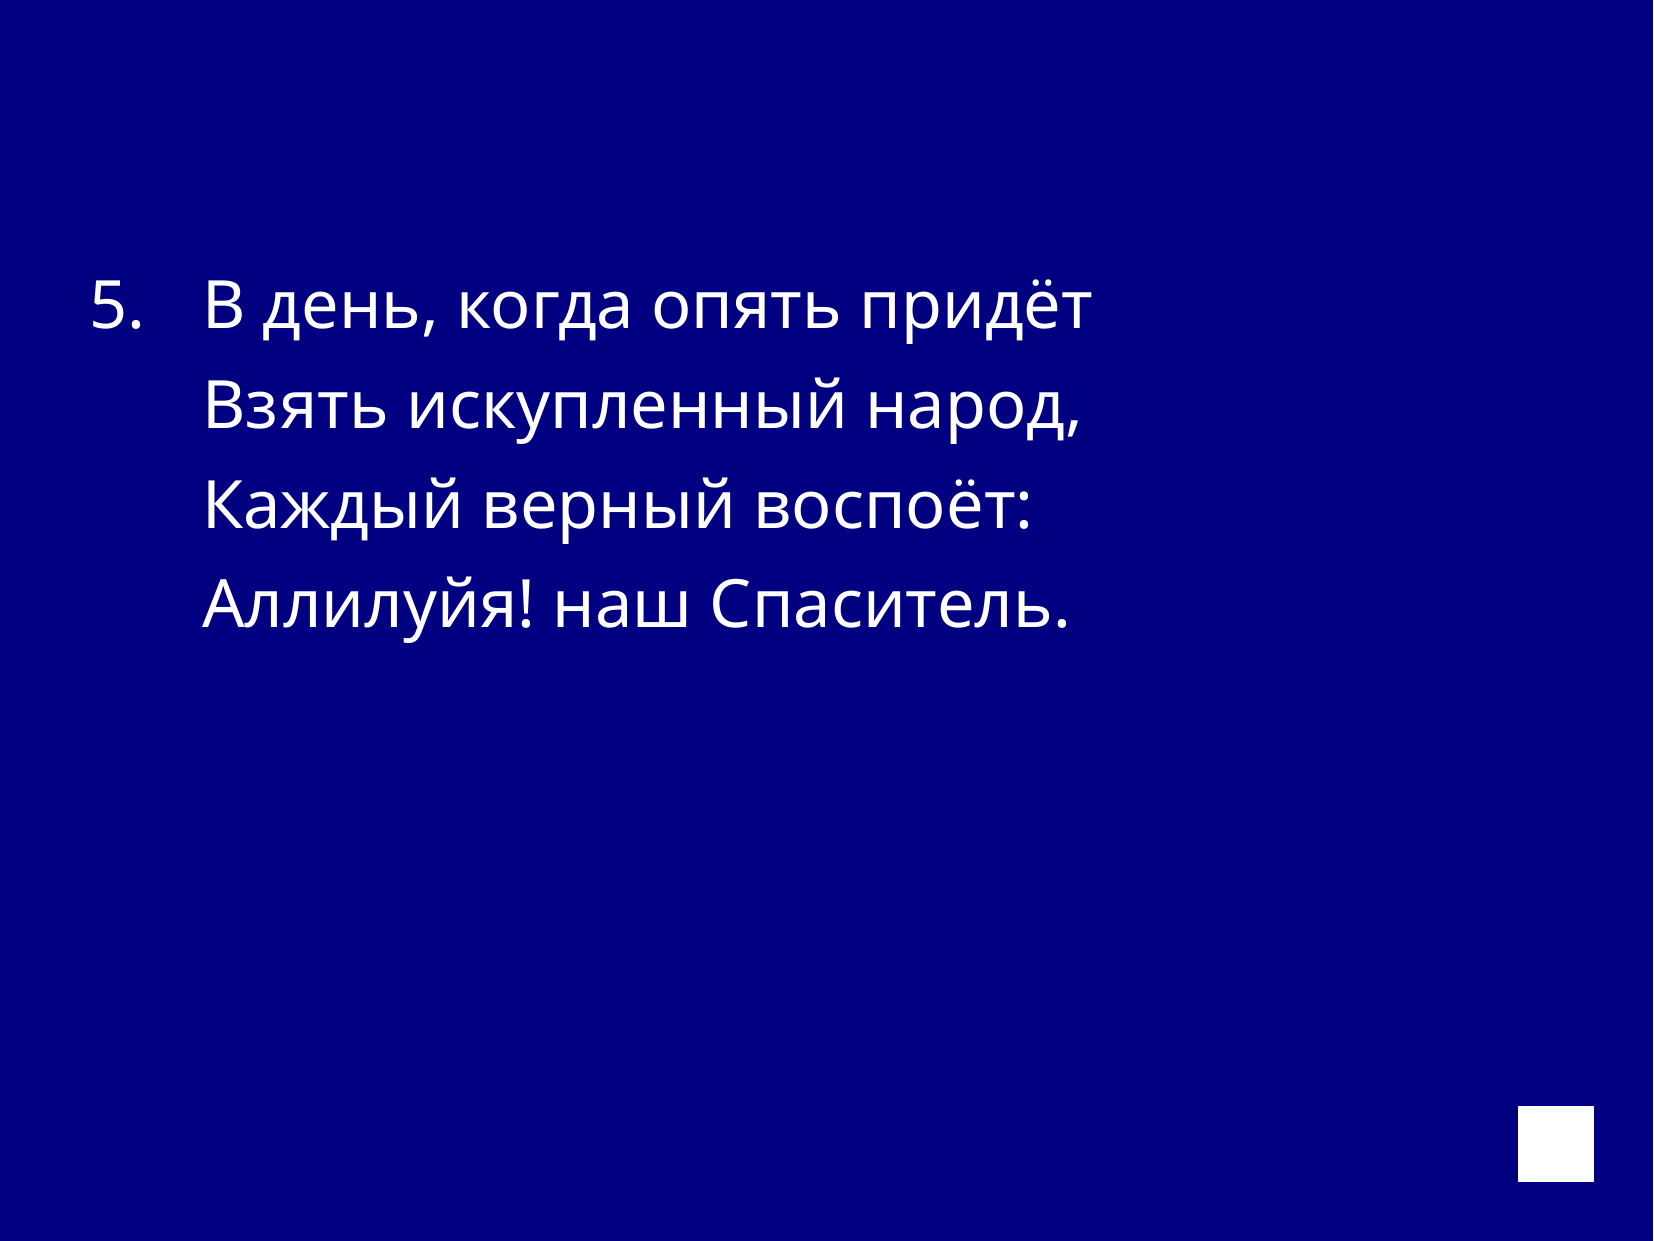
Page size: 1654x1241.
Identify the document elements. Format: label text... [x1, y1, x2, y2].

text_box [1518, 1106, 1594, 1182]
text_box 5. В день, когда опять придёт Взять искупленный народ, Каждый верный воспоёт: Аллилуйя! наш Спаситель. [75, 150, 1576, 1163]
